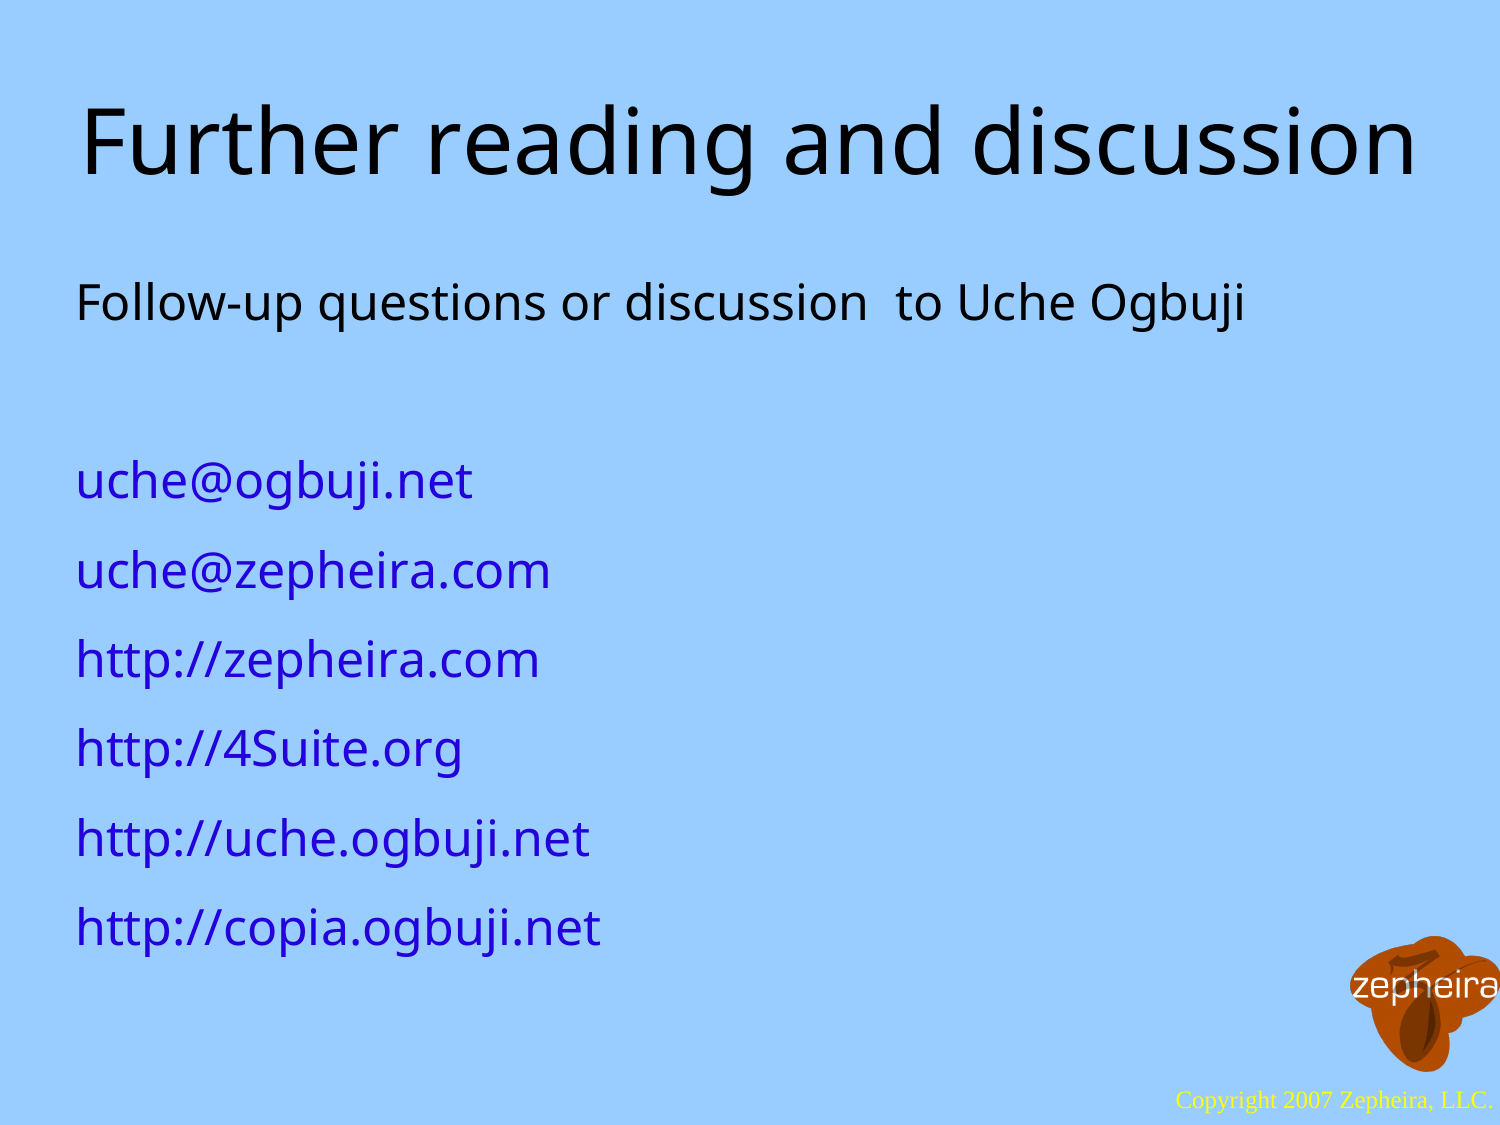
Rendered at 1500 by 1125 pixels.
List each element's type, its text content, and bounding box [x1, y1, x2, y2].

title Further reading and discussion [75, 45, 1426, 233]
picture [1350, 936, 1500, 1072]
list Follow-up questions or discussion to Uche Ogbuji uche@ogbuji.net uche@zepheira.com http://zepheira.com http://4Suite.org http://uche.ogbuji.net http://copia.ogbuji.net [75, 262, 1426, 1066]
